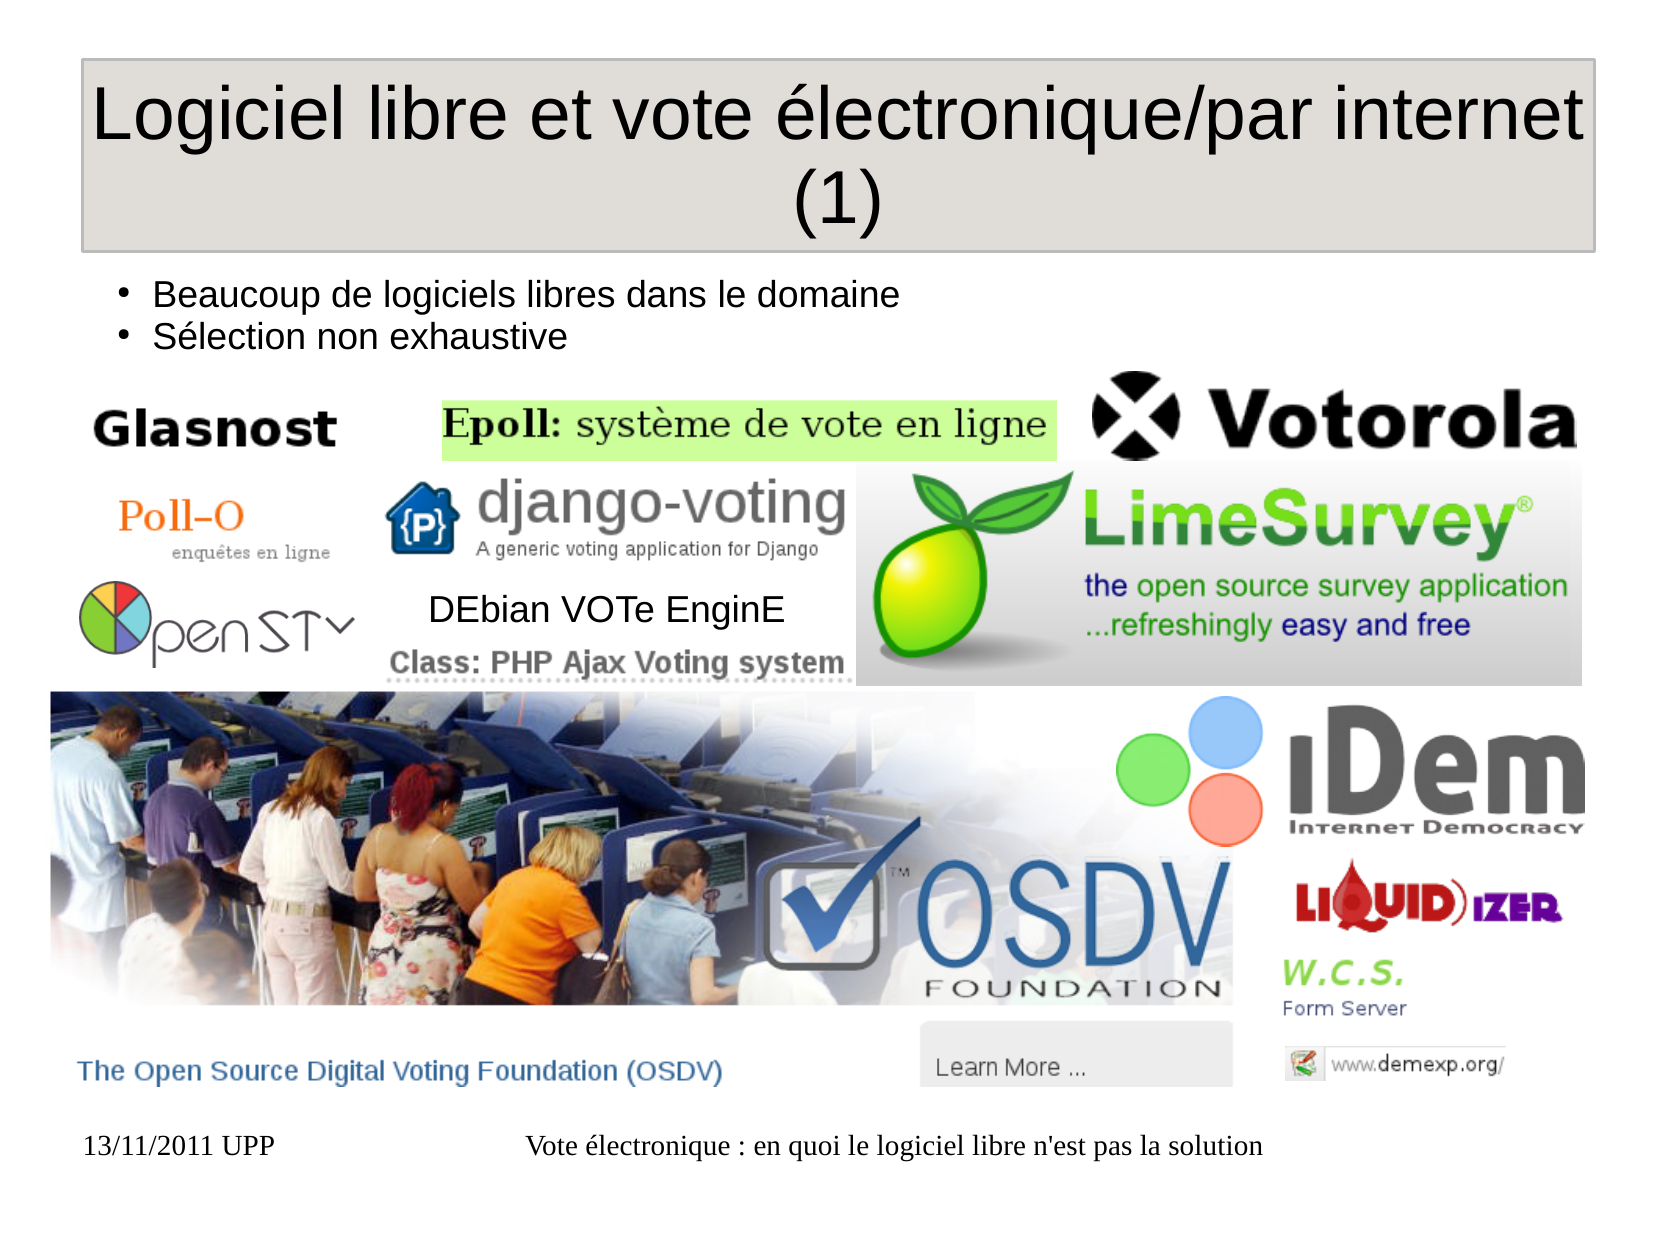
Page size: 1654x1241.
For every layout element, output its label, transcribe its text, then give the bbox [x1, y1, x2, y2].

picture [43, 371, 1585, 1087]
title Logiciel libre et vote électronique/par internet (1) [82, 59, 1595, 252]
picture [1294, 855, 1565, 934]
picture [1285, 1046, 1506, 1081]
picture [79, 581, 355, 668]
text_box Beaucoup de logiciels libres dans le domaine Sélection non exhaustive [66, 265, 916, 469]
picture [1275, 949, 1418, 1022]
picture [88, 396, 348, 461]
picture [118, 490, 333, 570]
text_box DEbian VOTe EnginE [413, 580, 800, 637]
